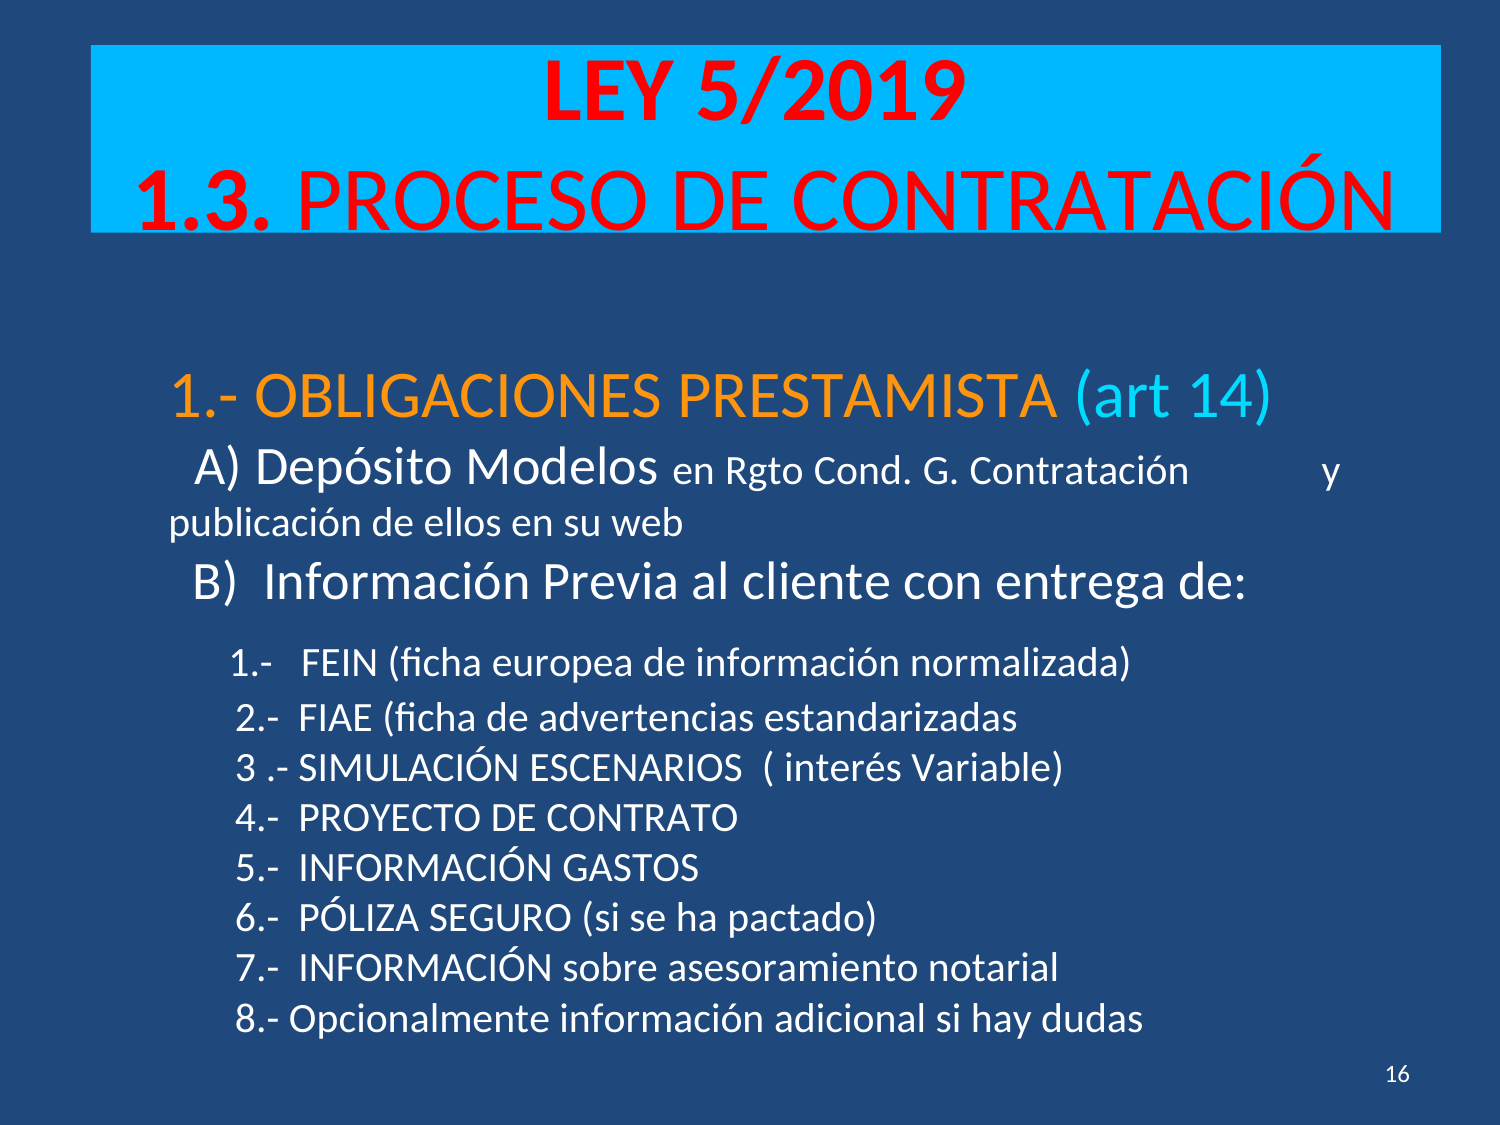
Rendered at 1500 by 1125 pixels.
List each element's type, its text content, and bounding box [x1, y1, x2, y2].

text_box 1.- OBLIGACIONES PRESTAMISTA (art 14) A) Depósito Modelos en Rgto Cond. G. Contratación y publicación de ellos en su web B) Información Previa al cliente con entrega de: 1.- FEIN (ficha europea de información normalizada) 2.- FIAE (ficha de advertencias estandarizadas 3 .- SIMULACIÓN ESCENARIOS ( interés Variable) 4.- PROYECTO DE CONTRATO 5.- INFORMACIÓN GASTOS 6.- PÓLIZA SEGURO (si se ha pactado) 7.- INFORMACIÓN sobre asesoramiento notarial 8.- Opcionalmente información adicional si hay dudas [153, 342, 1357, 998]
text_box <número> [1074, 1042, 1426, 1103]
text_box LEY 5/2019 1.3. PROCESO DE CONTRATACIÓN [90, 45, 1441, 233]
